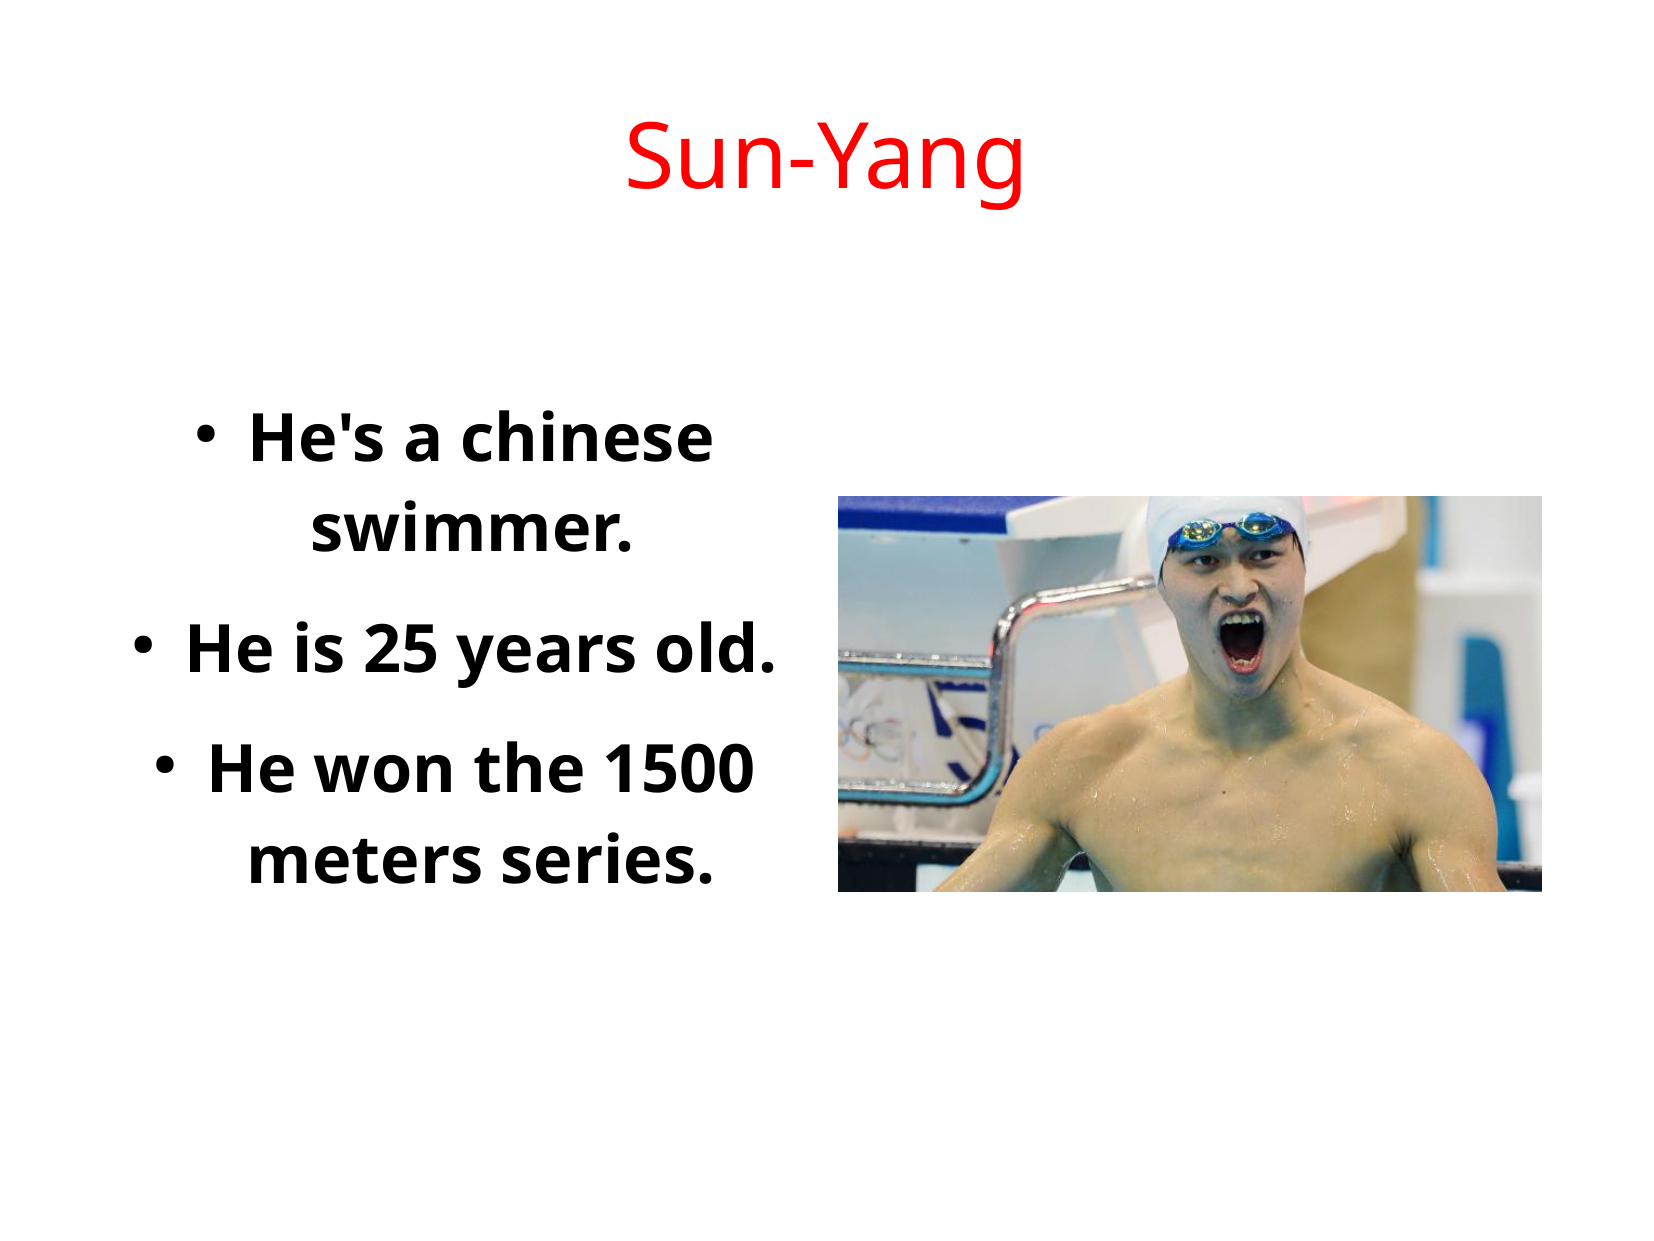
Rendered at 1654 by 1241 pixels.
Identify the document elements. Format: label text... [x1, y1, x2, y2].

title Sun-Yang [82, 49, 1571, 257]
list He's a chinese swimmer. He is 25 years old. He won the 1500 meters series. [82, 389, 809, 1109]
picture [838, 496, 1542, 892]
